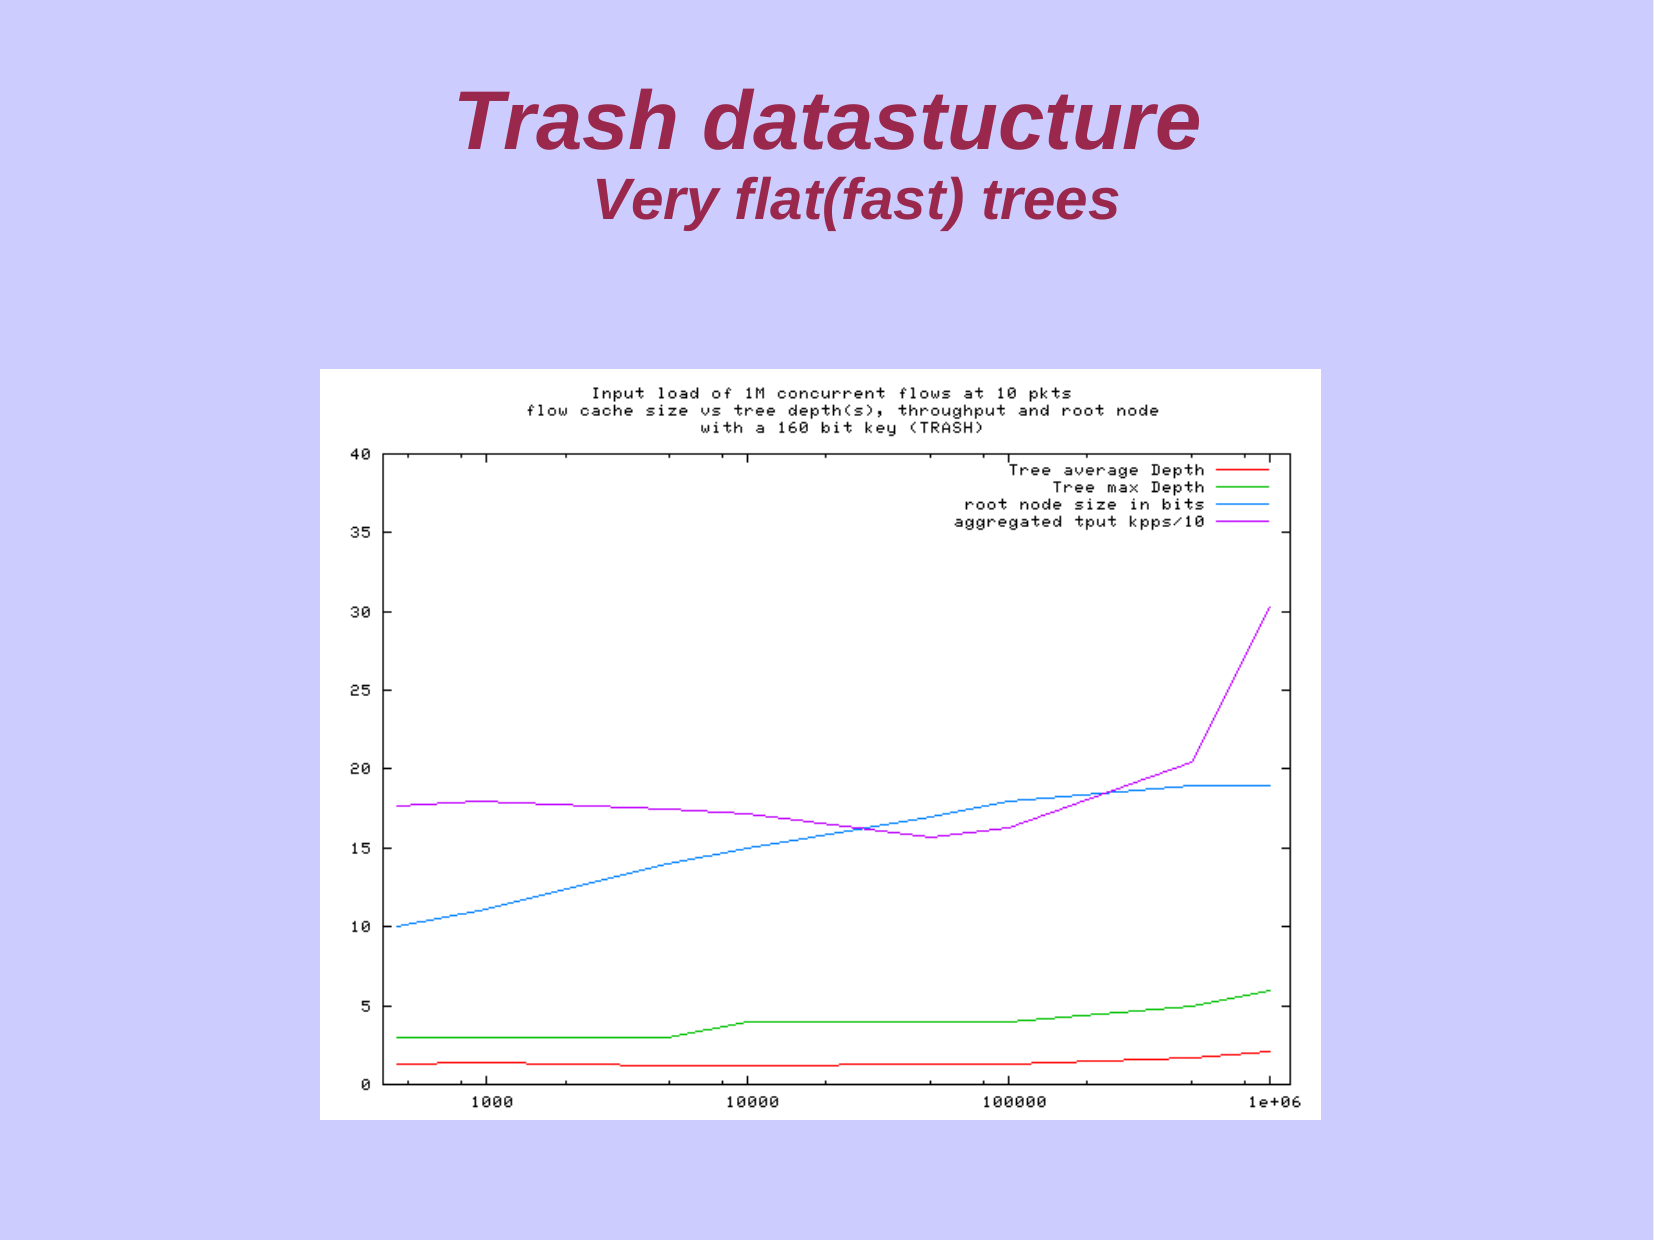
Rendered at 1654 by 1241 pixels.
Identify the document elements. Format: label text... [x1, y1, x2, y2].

title Trash datastucture Very flat(fast) trees [121, 49, 1534, 257]
picture [320, 369, 1321, 1120]
